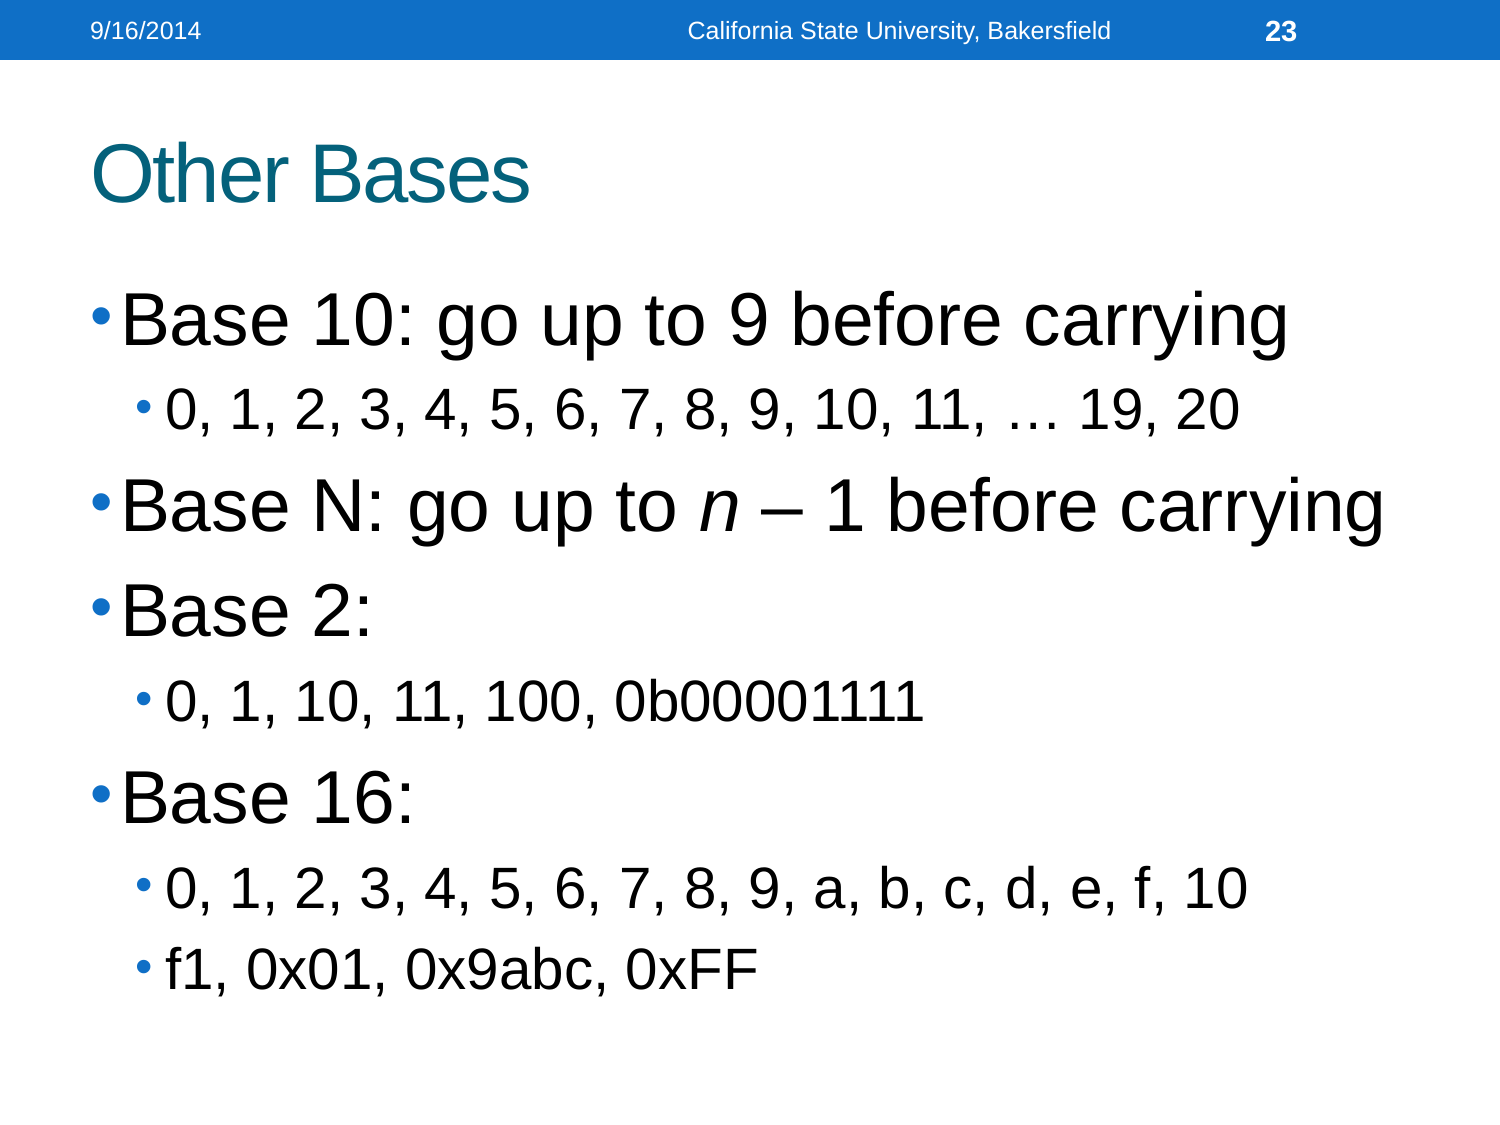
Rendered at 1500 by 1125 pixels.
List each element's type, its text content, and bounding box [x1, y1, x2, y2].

footer California State University, Bakersfield [562, 3, 1238, 57]
slide_number <number> [1250, 3, 1425, 57]
slide_number 9/16/2014 [75, 3, 550, 57]
title Other Bases [75, 87, 1425, 250]
list Base 10: go up to 9 before carrying 0, 1, 2, 3, 4, 5, 6, 7, 8, 9, 10, 11, … 19, 20 Base N: go up to n – 1 before carrying Base 2: 0, 1, 10, 11, 100, 0b00001111 Base 16: 0, 1, 2, 3, 4, 5, 6, 7, 8, 9, a, b, c, d, e, f, 10 f1, 0x01, 0x9abc, 0xFF [75, 262, 1425, 1063]
